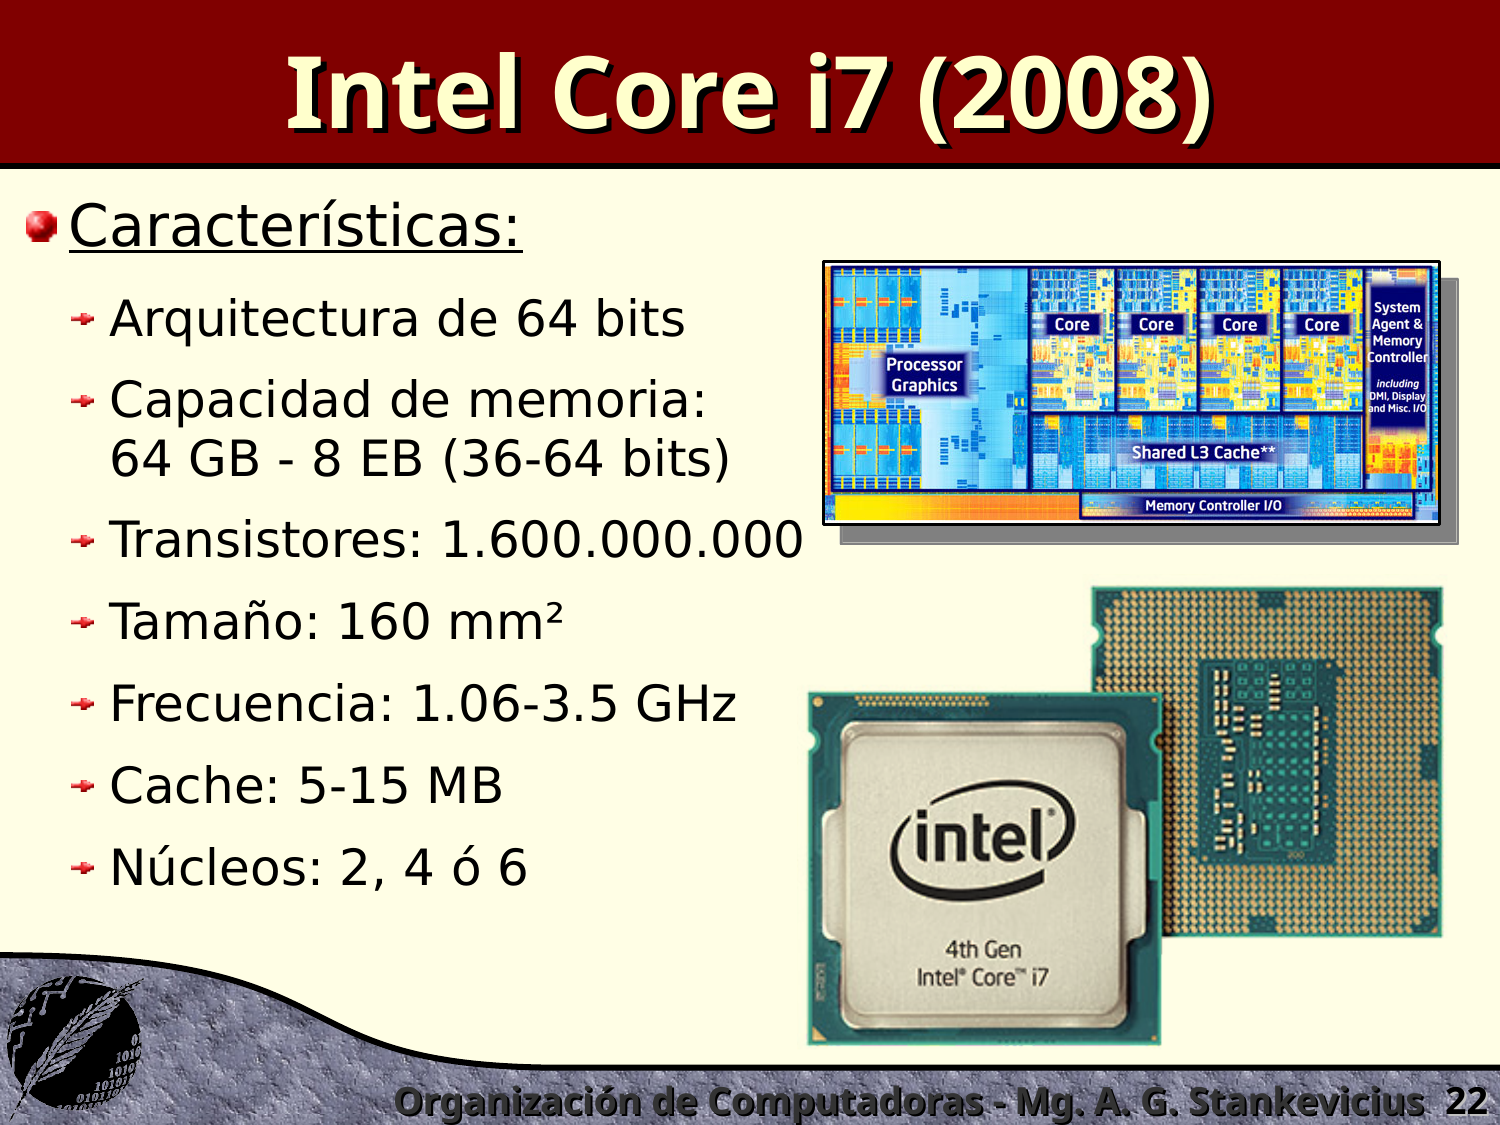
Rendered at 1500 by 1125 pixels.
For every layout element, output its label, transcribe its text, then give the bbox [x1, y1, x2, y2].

picture [1058, 1100, 1065, 1110]
list Características: Arquitectura de 64 bits Capacidad de memoria: 64 GB - 8 EB (36-64 bits) Transistores: 1.600.000.000 Tamaño: 160 mm² Frecuencia: 1.06-3.5 GHz Cache: 5-15 MB Núcleos: 2, 4 ó 6 [11, 192, 1486, 935]
title Intel Core i7 (2008) [15, 5, 1485, 160]
picture [797, 574, 1458, 1060]
picture [448, 1100, 455, 1110]
picture [802, 1100, 806, 1110]
picture [0, 959, 1500, 1125]
picture [825, 262, 1439, 524]
